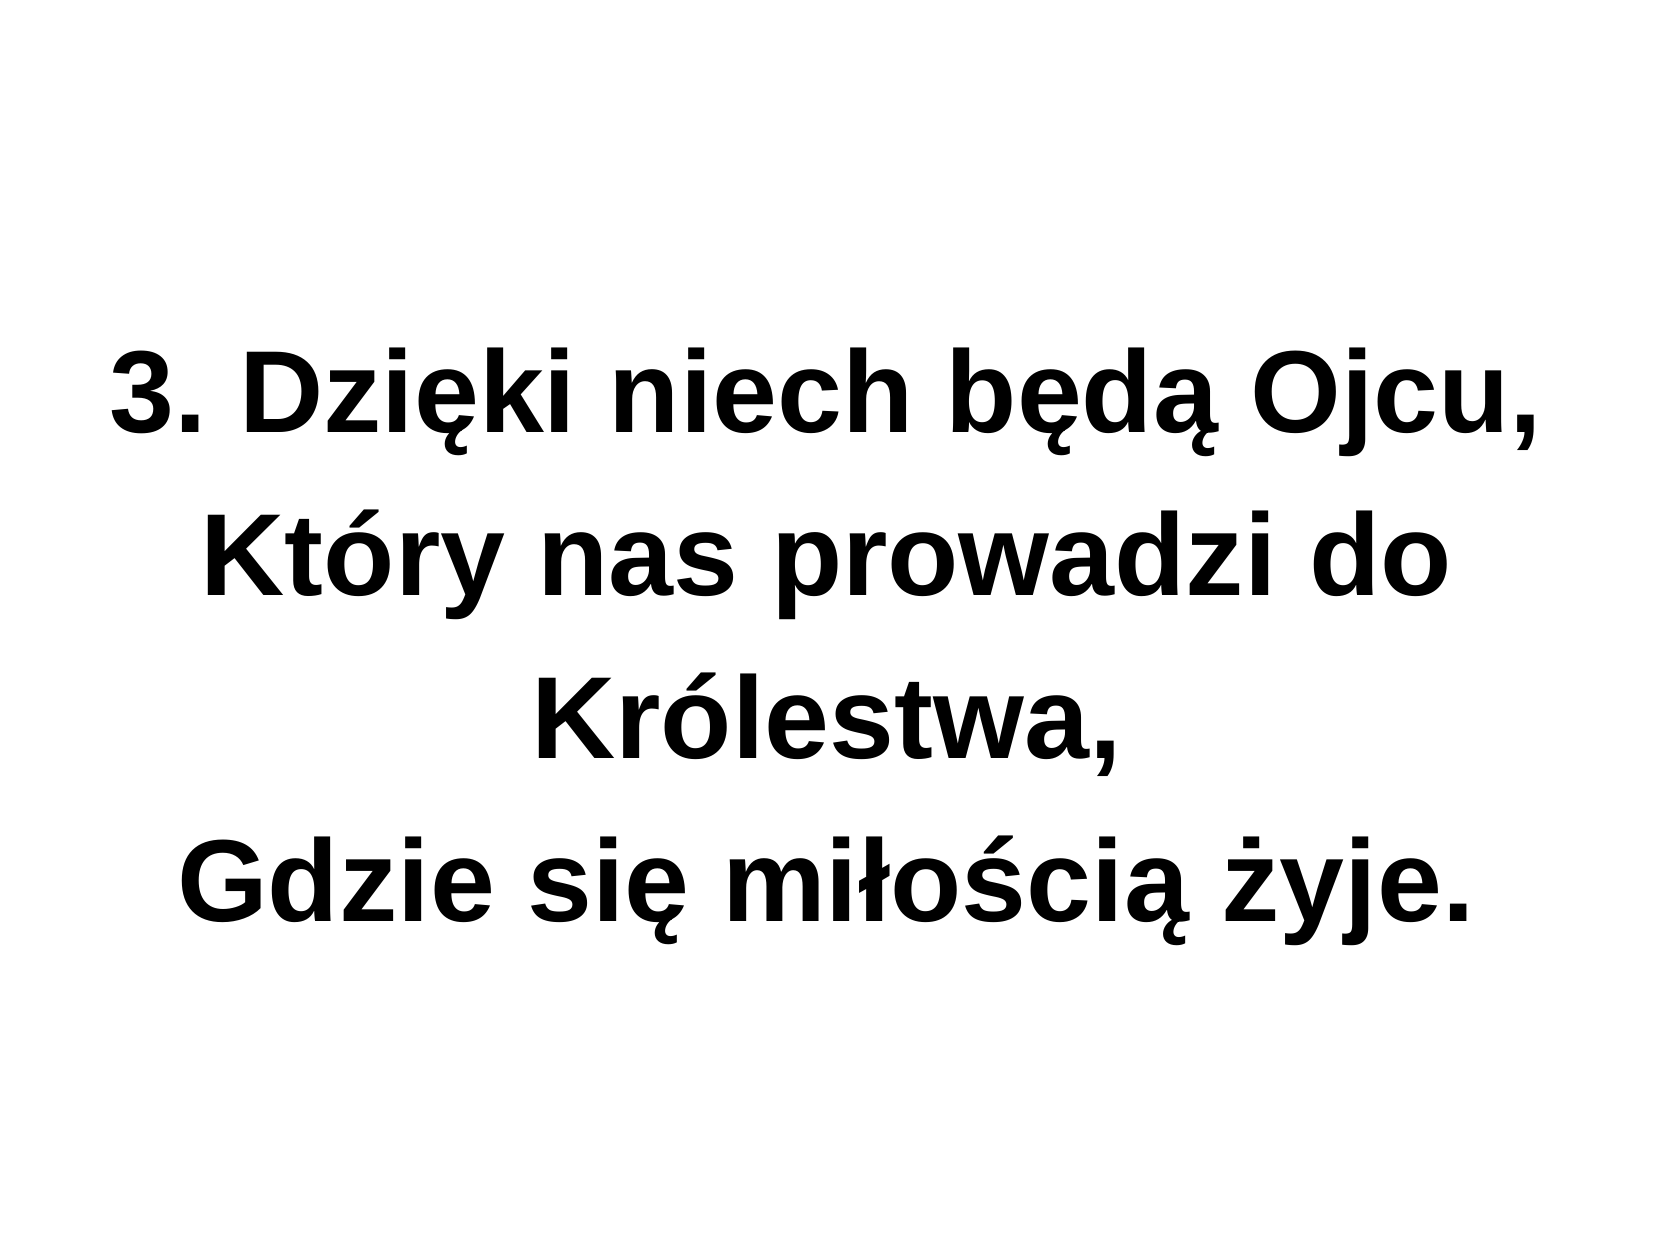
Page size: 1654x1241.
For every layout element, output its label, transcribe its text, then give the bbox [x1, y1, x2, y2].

subtitle 3. Dzięki niech będą Ojcu, Który nas prowadzi do Królestwa, Gdzie się miłością żyje. [0, 0, 1654, 1241]
